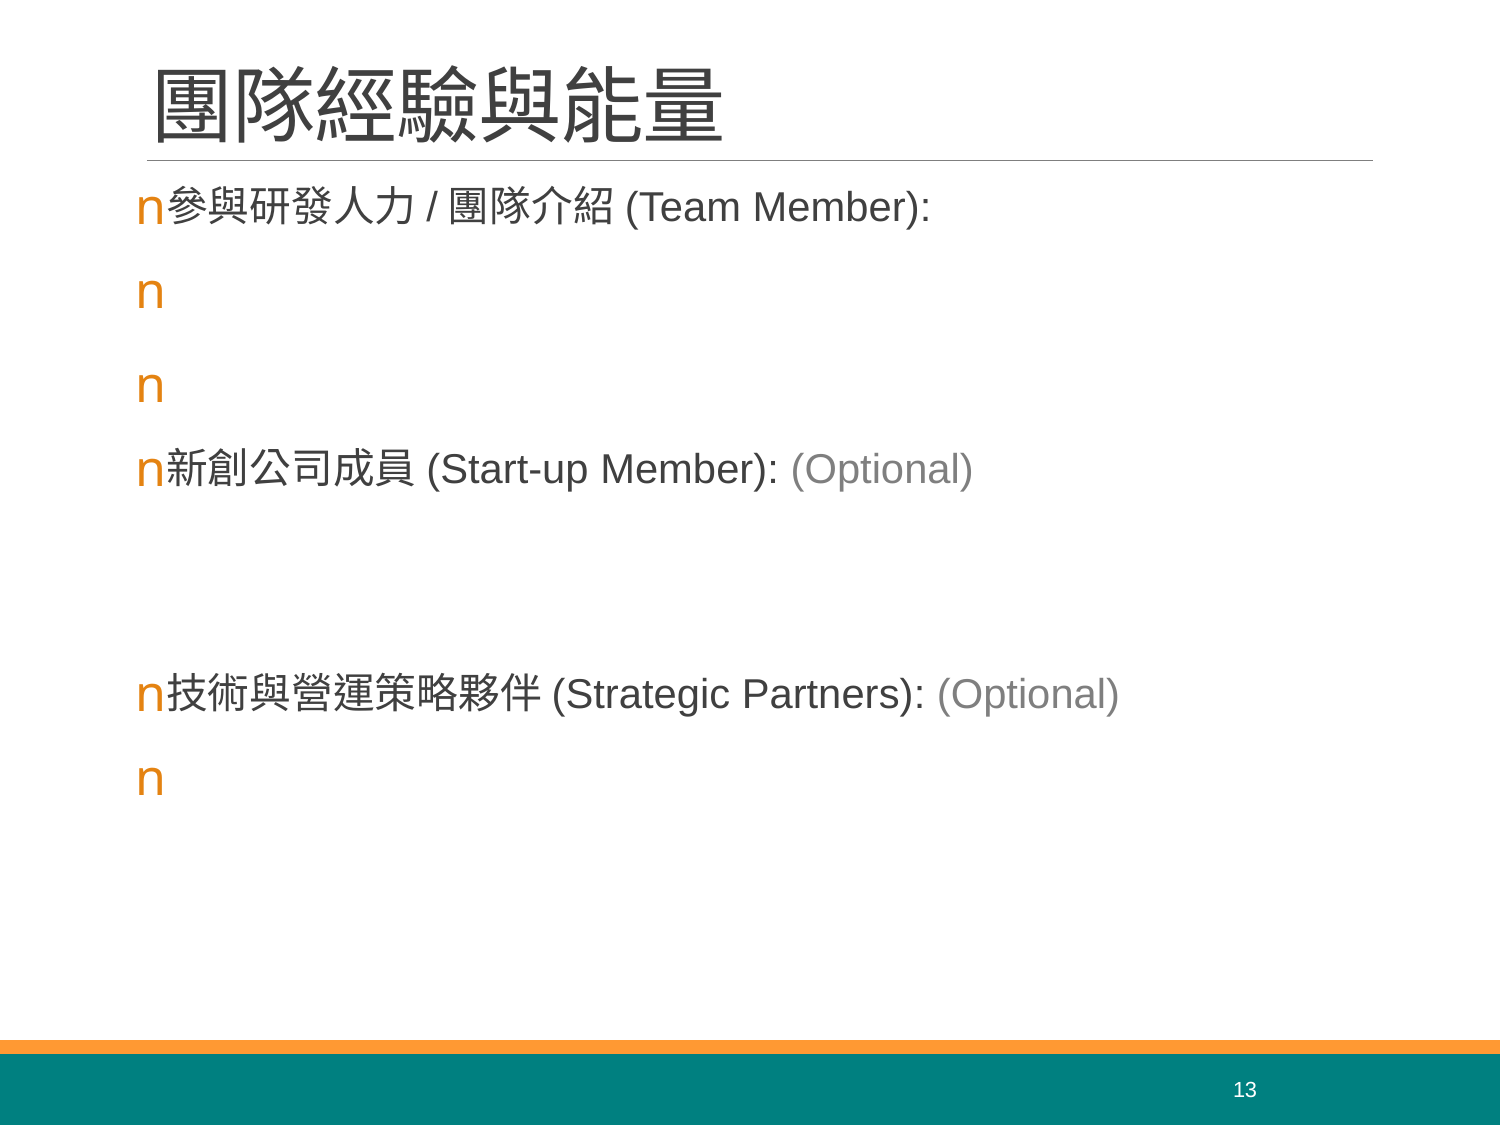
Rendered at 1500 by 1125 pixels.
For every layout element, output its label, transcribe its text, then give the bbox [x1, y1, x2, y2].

list 參與研發人力/團隊介紹(Team Member): 新創公司成員(Start-up Member): (Optional) 技術與營運策略夥伴(Strategic Partners): (Optional) [135, 172, 1373, 963]
text_box [1218, 1059, 1380, 1120]
title 團隊經驗與能量 [135, 1, 1373, 161]
